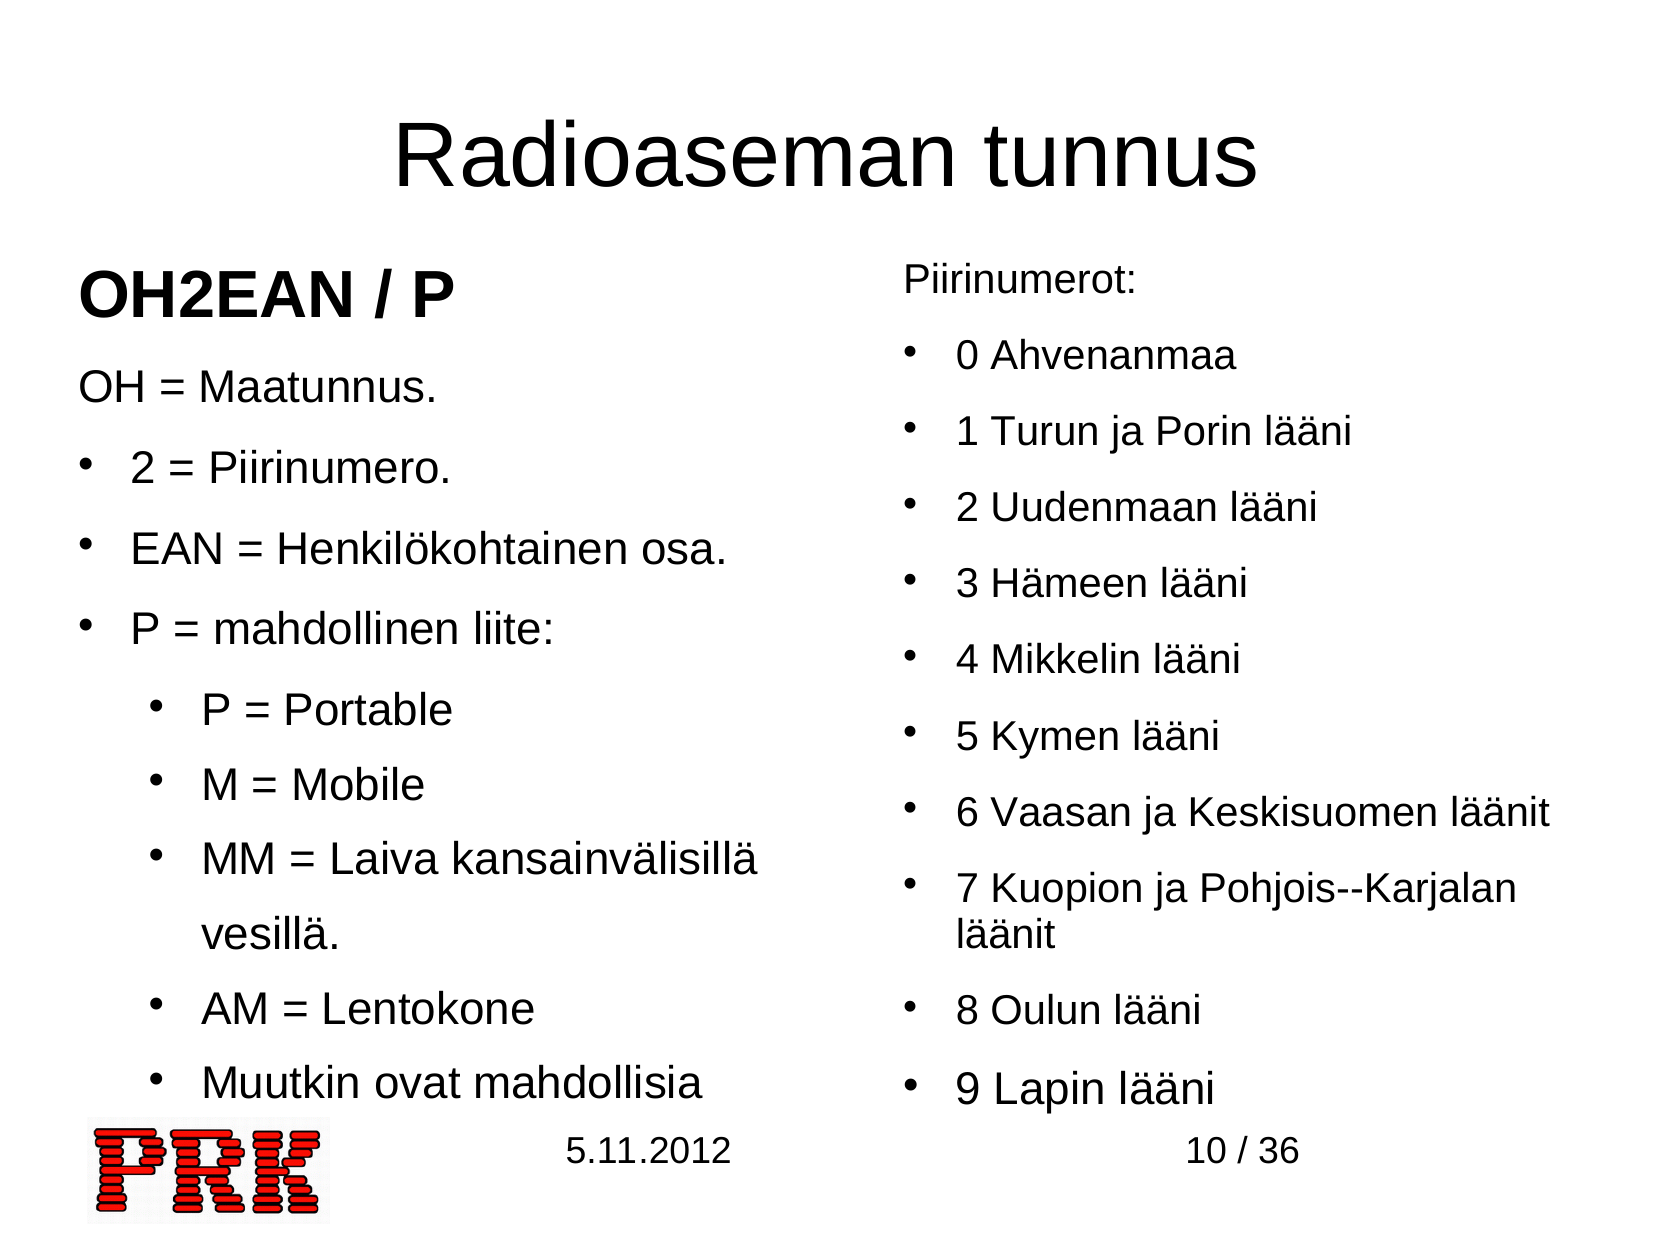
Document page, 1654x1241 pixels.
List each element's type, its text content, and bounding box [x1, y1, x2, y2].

picture [87, 1117, 330, 1224]
list OH2EAN / P OH = Maatunnus. 2 = Piirinumero. EAN = Henkilökohtainen osa. P = mahdollinen liite: P = Portable M = Mobile MM = Laiva kansainvälisillä vesillä. AM = Lentokone Muutkin ovat mahdollisia [60, 251, 1549, 1110]
text_box Piirinumerot: 0 Ahvenanmaa 1 Turun ja Porin lääni 2 Uudenmaan lääni 3 Hämeen lääni 4 Mikkelin lääni 5 Kymen lääni 6 Vaasan ja Keskisuomen läänit 7 Kuopion ja Pohjois--Karjalan läänit 8 Oulun lääni 9 Lapin lääni [885, 251, 1612, 1071]
title Radioaseman tunnus [82, 49, 1571, 251]
